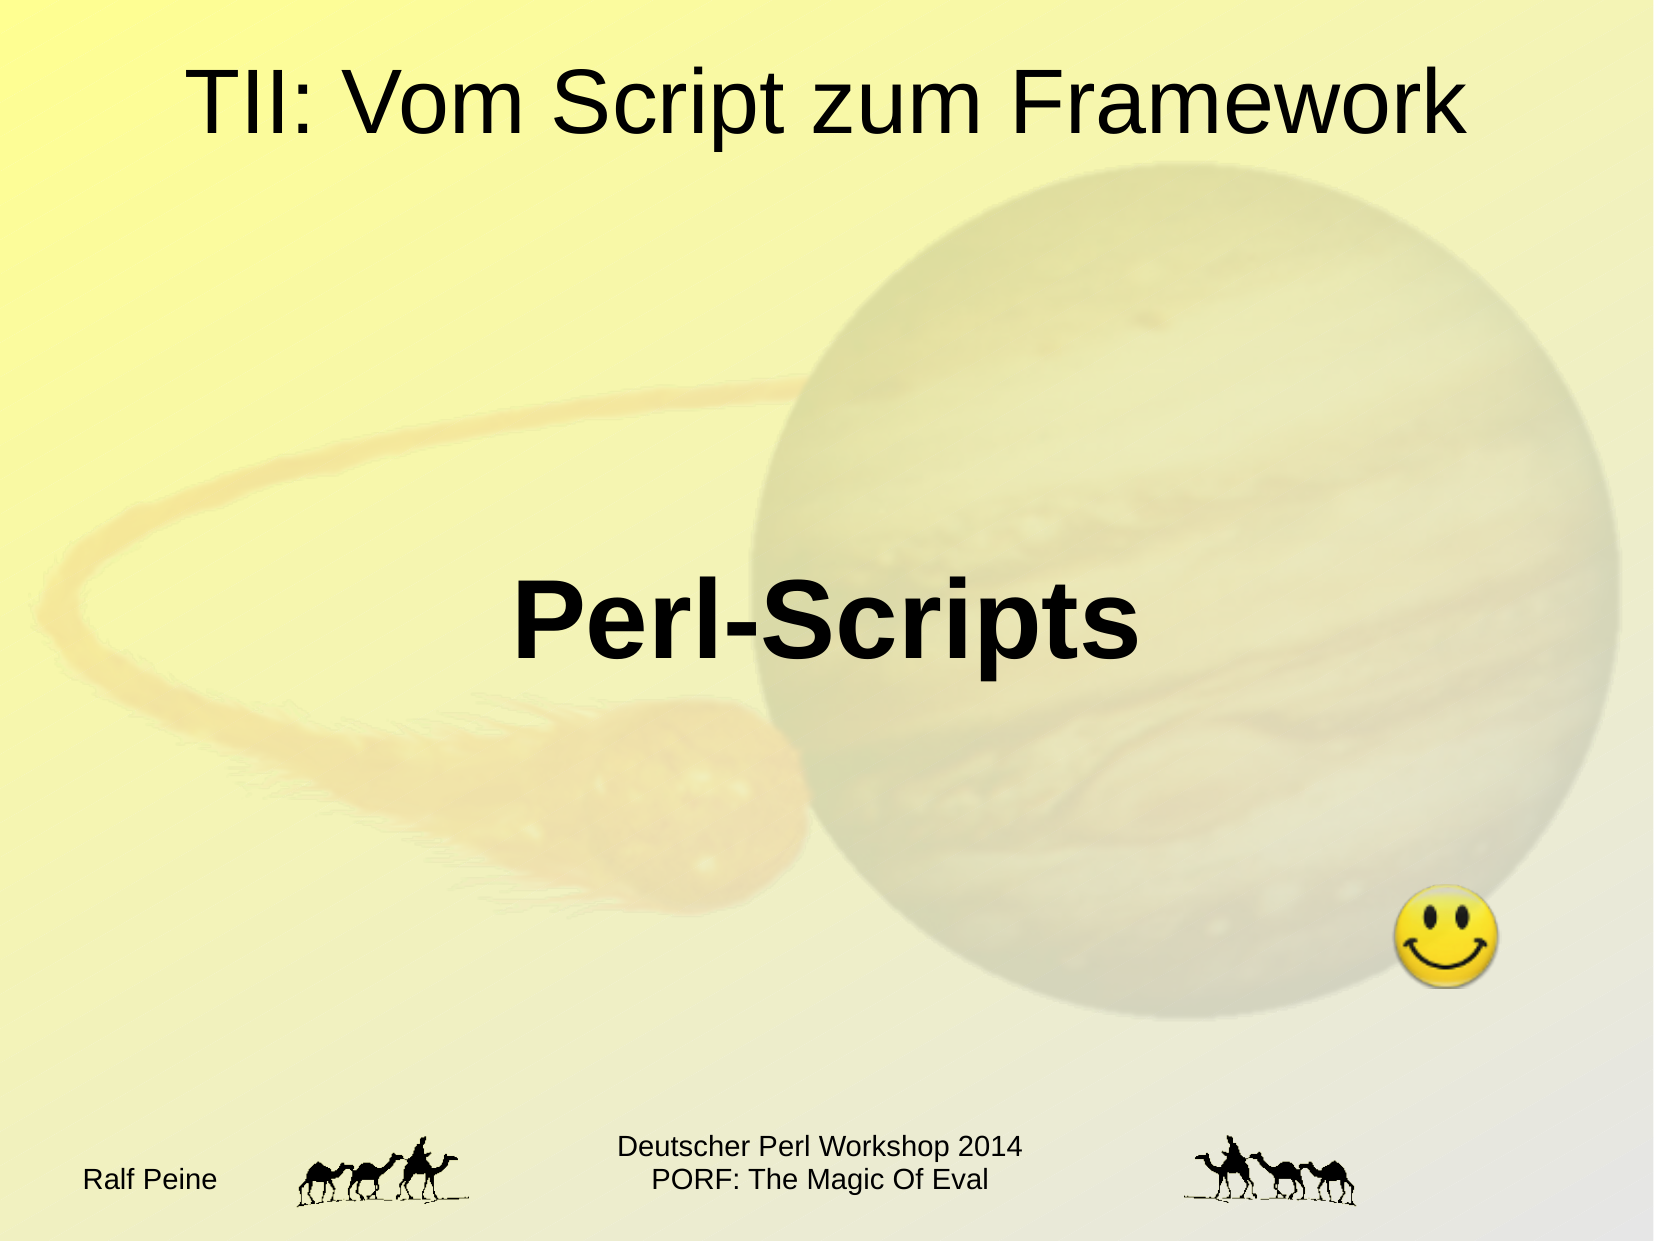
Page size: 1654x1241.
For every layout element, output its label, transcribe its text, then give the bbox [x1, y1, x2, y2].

picture [3, 138, 1654, 1054]
picture [1184, 1133, 1362, 1213]
picture [291, 1134, 469, 1214]
text_box Perl-Scripts [496, 549, 1158, 691]
title TII: Vom Script zum Framework [82, 49, 1571, 257]
